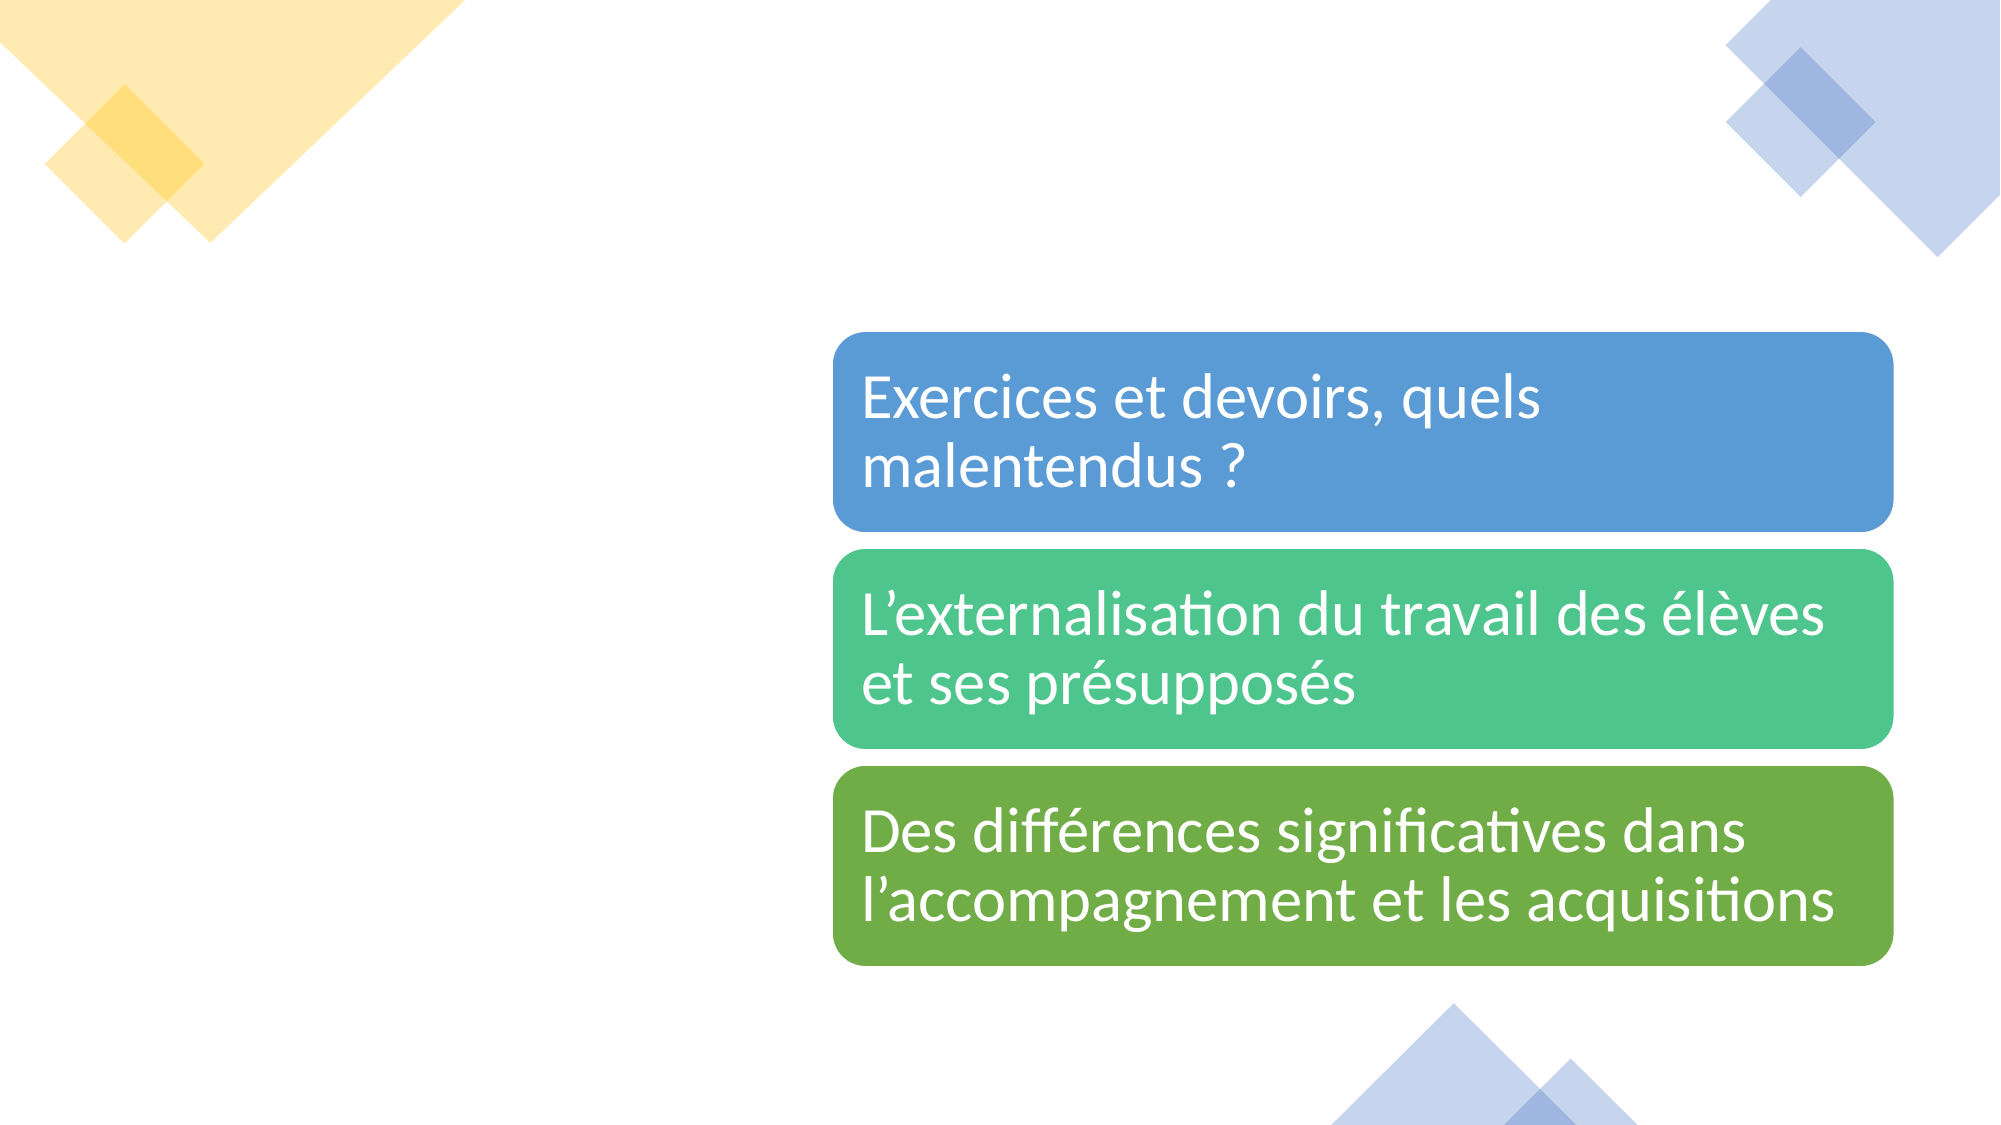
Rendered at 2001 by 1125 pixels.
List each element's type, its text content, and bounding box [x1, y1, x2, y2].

text_box [0, 0, 2000, 1125]
text_box L’externalisation du travail des élèves et ses présupposés [831, 547, 1895, 751]
text_box Des différences significatives dans l’accompagnement et les acquisitions [831, 764, 1895, 968]
text_box Exercices et devoirs, quels malentendus ? [831, 330, 1895, 534]
